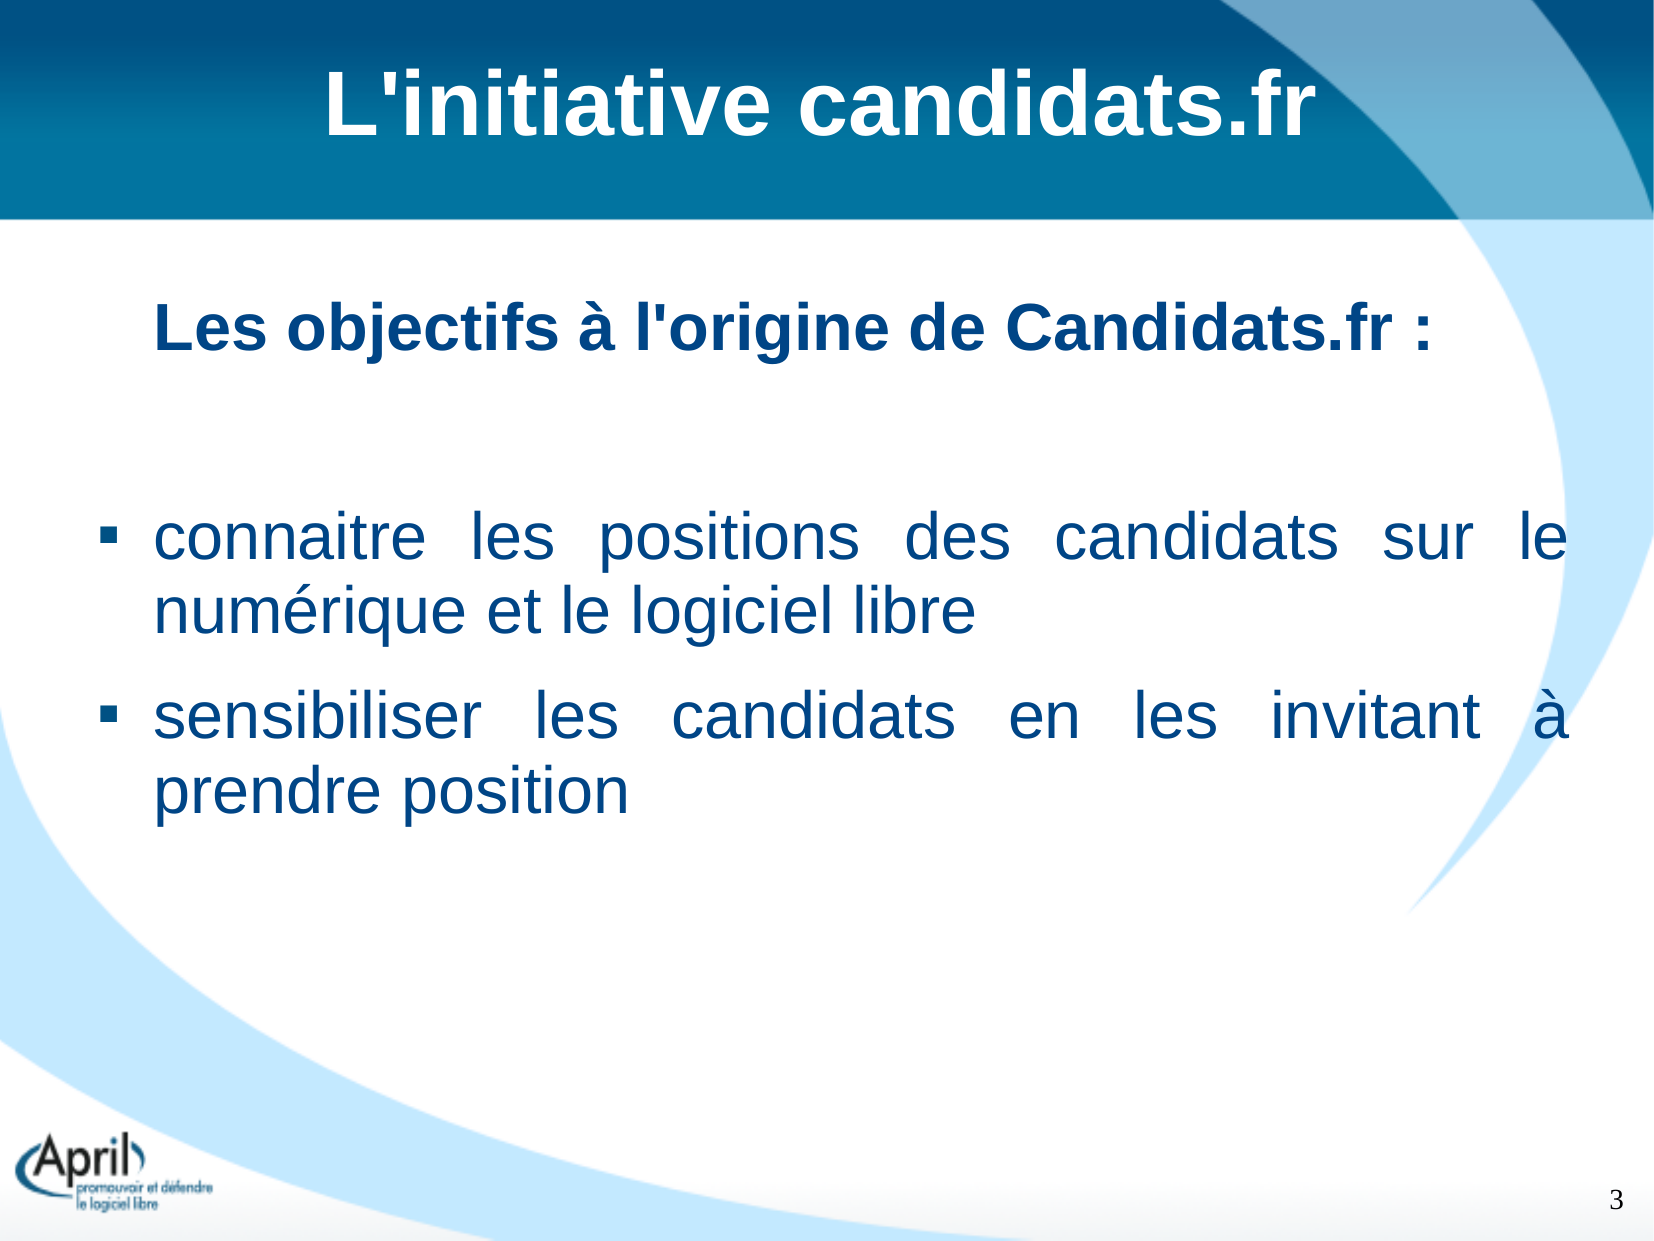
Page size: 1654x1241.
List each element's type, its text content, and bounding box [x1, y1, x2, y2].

picture [0, 0, 1654, 1241]
title L'initiative candidats.fr [76, 7, 1565, 200]
list Les objectifs à l'origine de Candidats.fr : connaitre les positions des candidats sur le numérique et le logiciel libre sensibiliser les candidats en les invitant à prendre position [82, 290, 1571, 1094]
